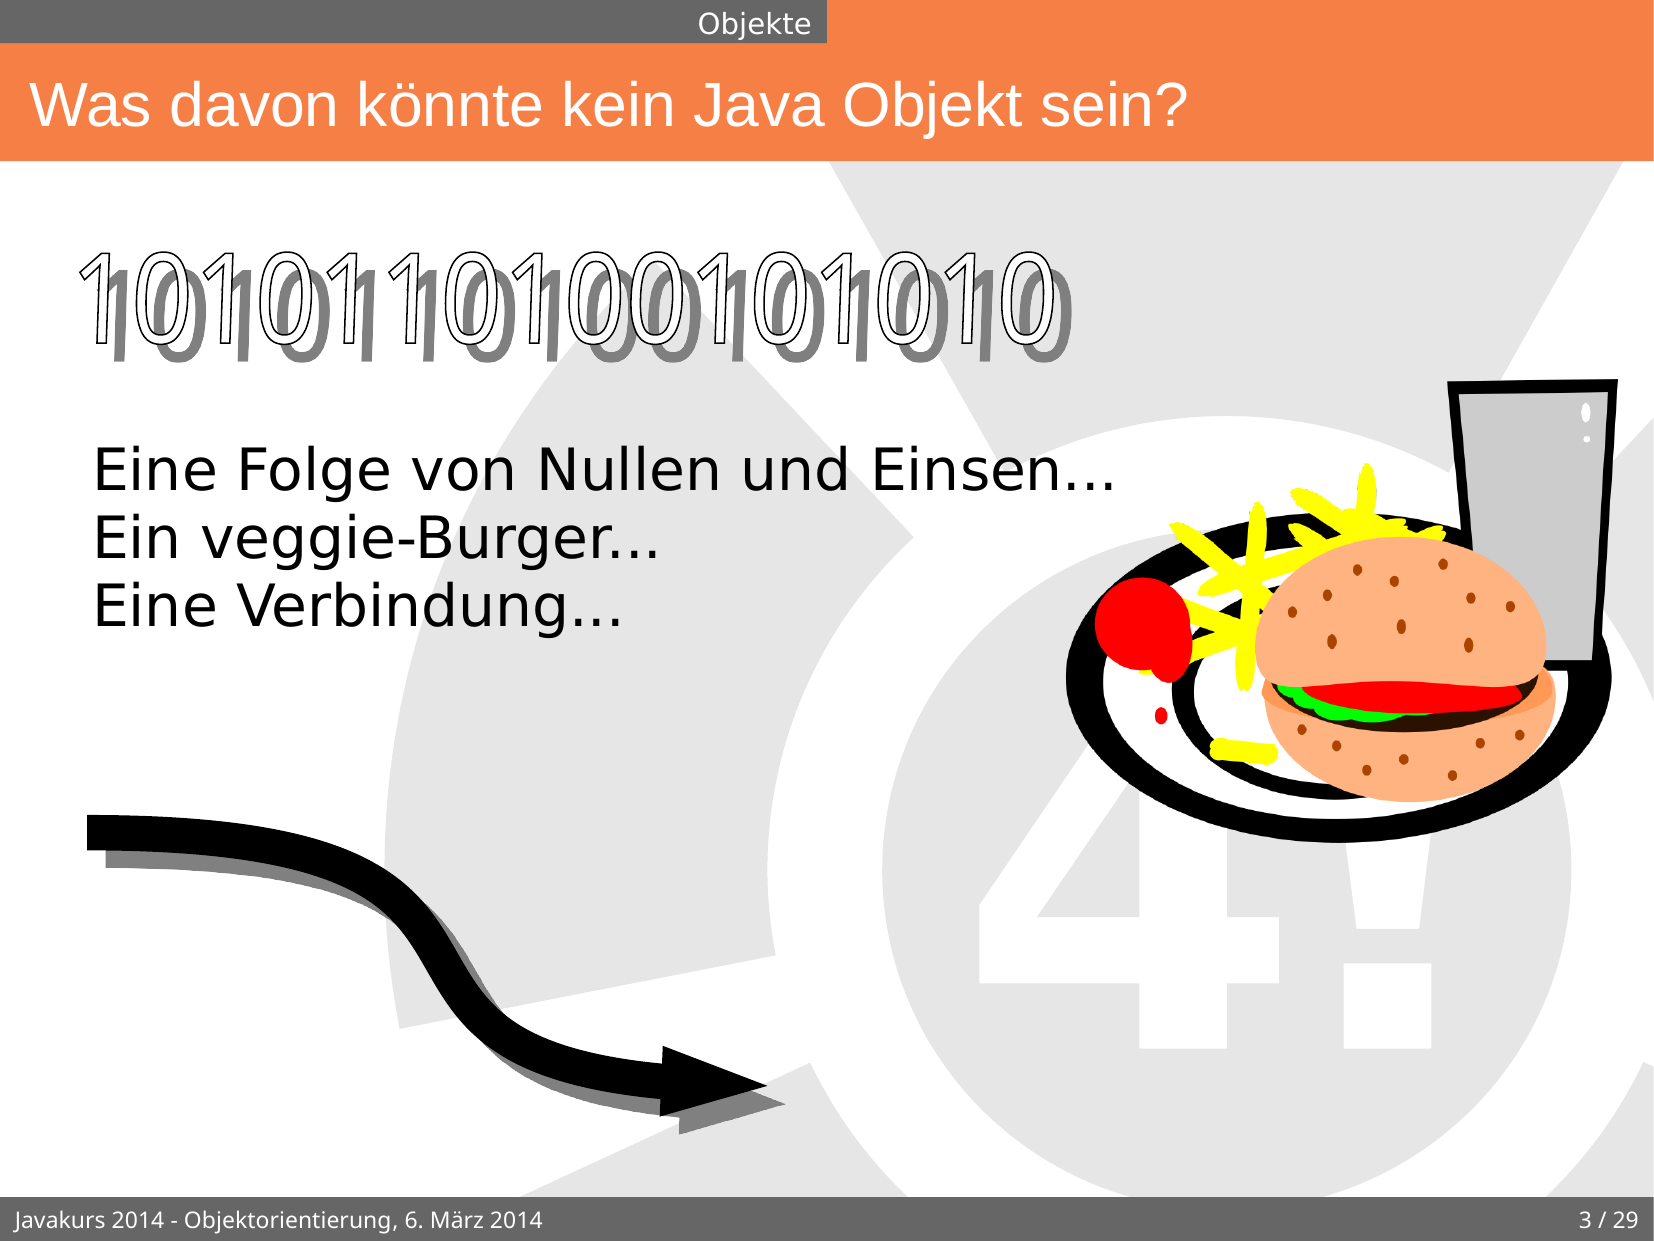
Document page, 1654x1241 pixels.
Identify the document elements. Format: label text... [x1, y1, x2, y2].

text_box 1010110100101010 [512, 253, 542, 344]
text_box 1010110100101010 [260, 252, 312, 345]
text_box Eine Folge von Nullen und Einsen... Ein veggie-Burger... Eine Verbindung... [77, 429, 1062, 697]
text_box 1010110100101010 [203, 253, 233, 344]
text_box 1010110100101010 [79, 253, 110, 344]
text_box 1010110100101010 [697, 253, 728, 344]
title Was davon könnte kein Java Objekt sein? [29, 67, 1595, 143]
text_box 1010110100101010 [754, 252, 806, 345]
text_box 1010110100101010 [388, 253, 419, 344]
text_box 1010110100101010 [878, 252, 930, 345]
text_box 1010110100101010 [136, 252, 188, 345]
text_box 1010110100101010 [569, 252, 621, 345]
text_box 1010110100101010 [327, 253, 357, 344]
text_box 1010110100101010 [445, 252, 497, 345]
text_box Objekte [29, 0, 827, 50]
text_box 1010110100101010 [821, 253, 852, 344]
text_box 1010110100101010 [630, 252, 683, 345]
text_box 1010110100101010 [1001, 252, 1054, 345]
text_box 1010110100101010 [945, 253, 975, 344]
picture [1062, 377, 1619, 846]
